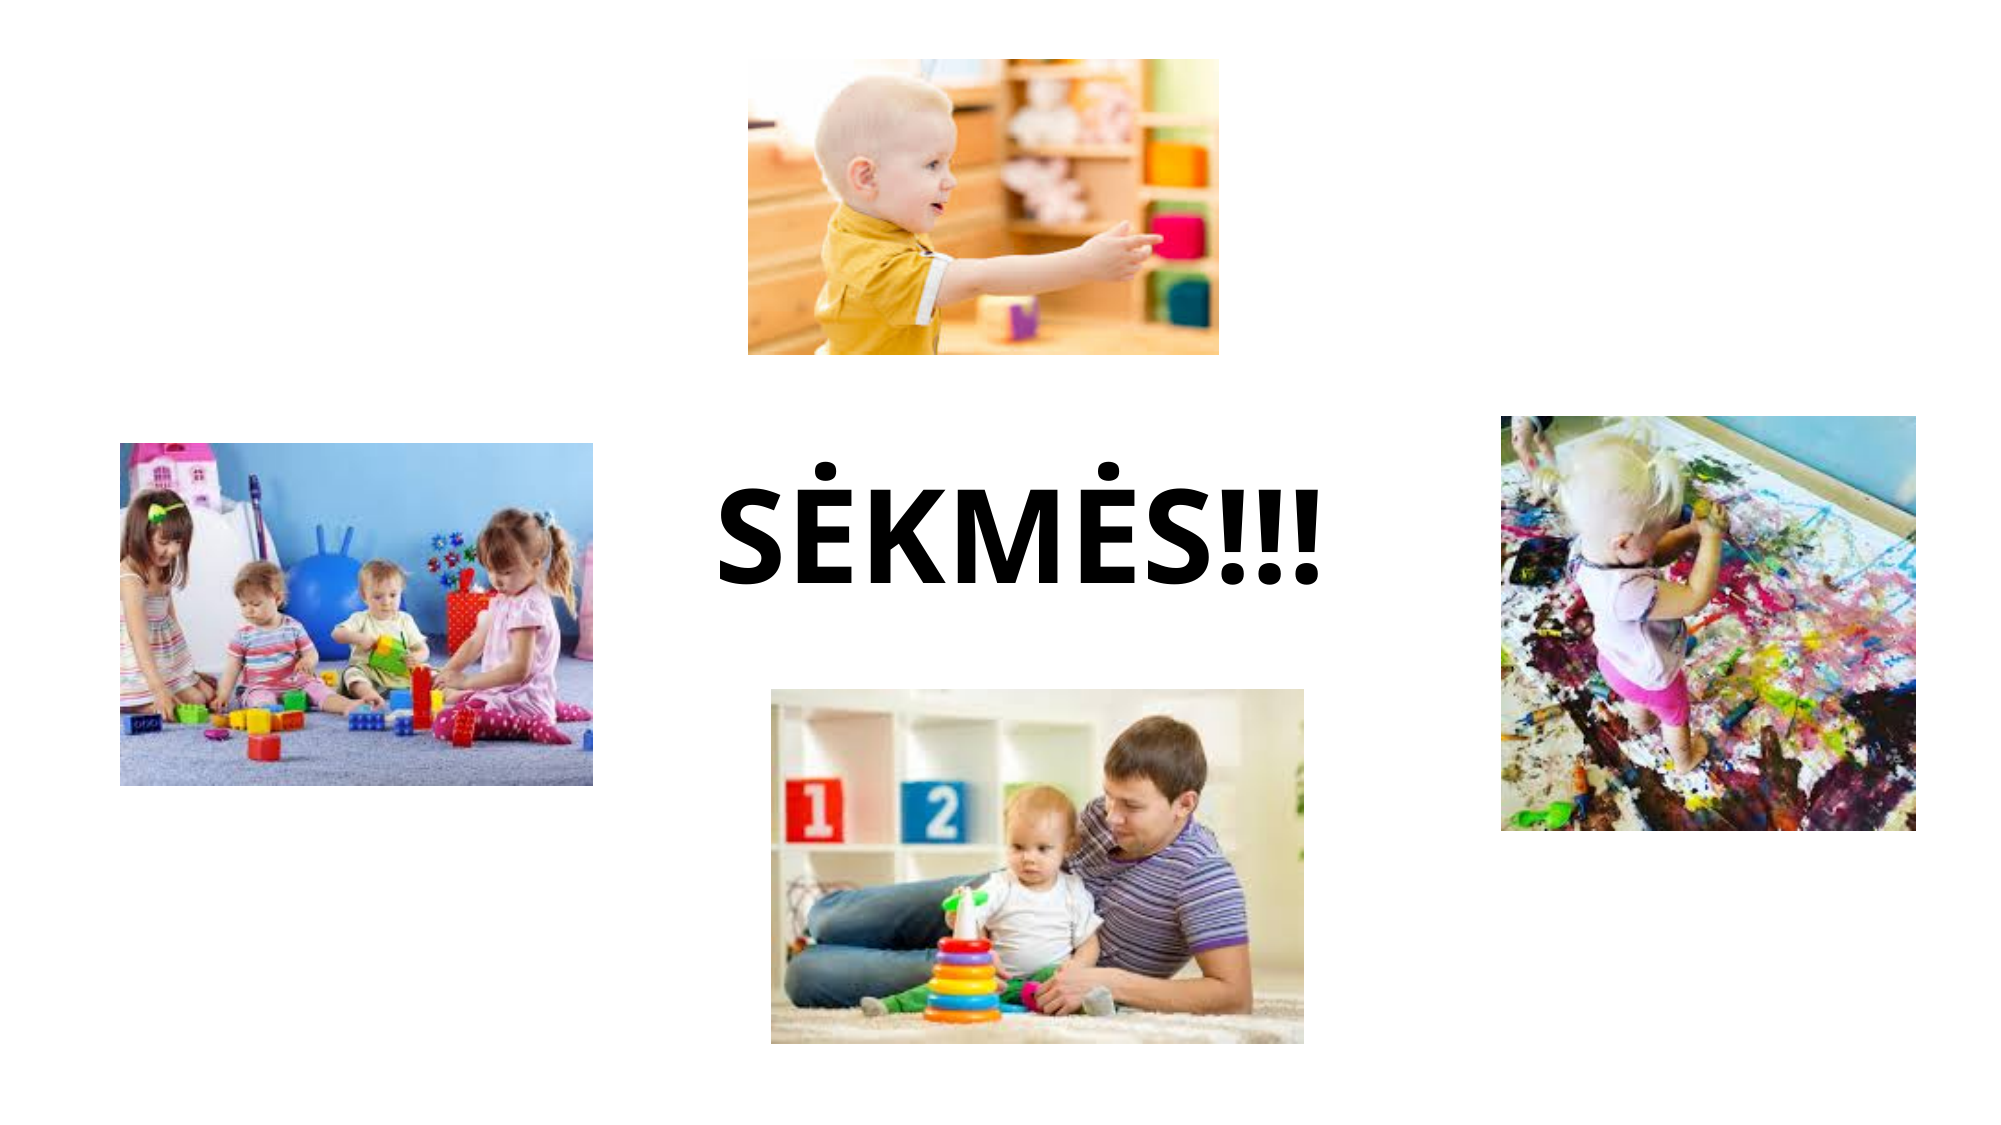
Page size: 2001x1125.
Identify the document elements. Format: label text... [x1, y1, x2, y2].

picture [771, 689, 1304, 1044]
picture [748, 59, 1219, 355]
title SĖKMĖS!!! [124, 37, 1850, 1085]
picture [120, 443, 593, 786]
picture [1501, 416, 1916, 831]
